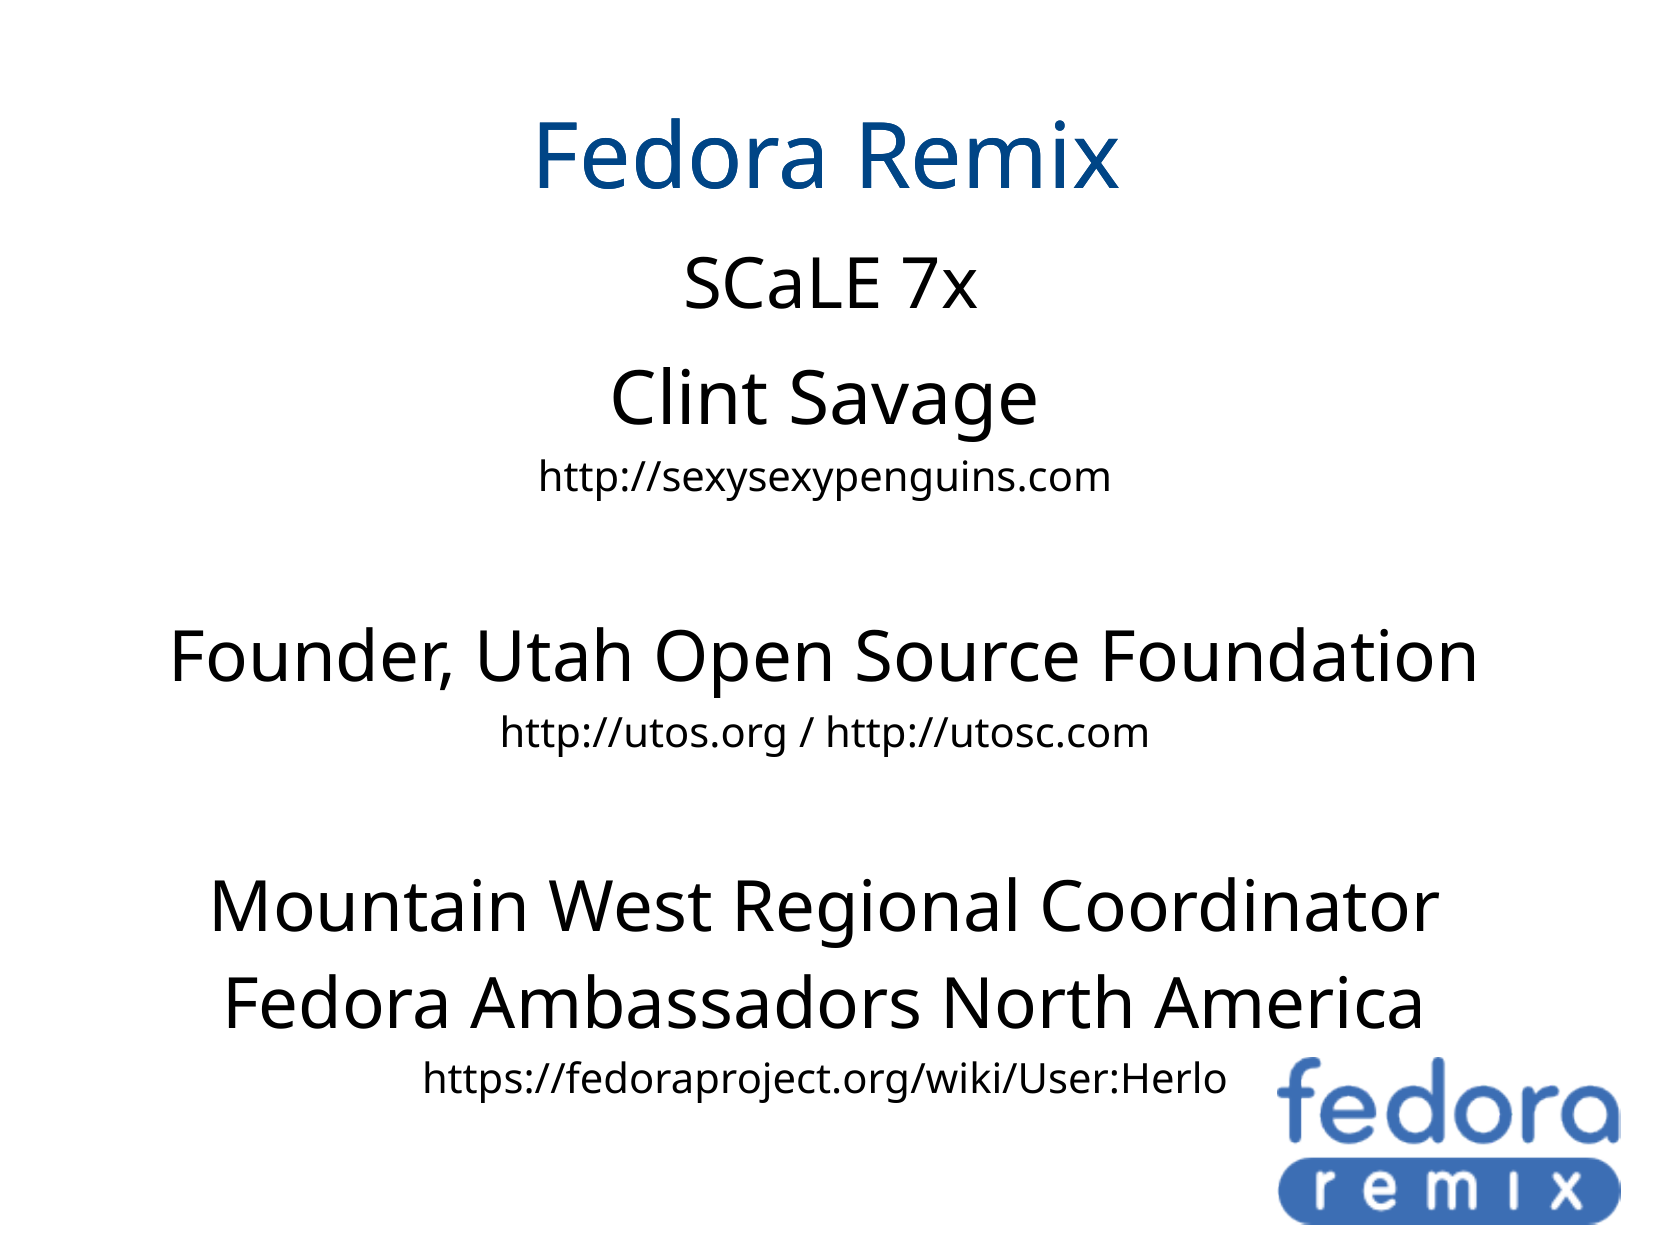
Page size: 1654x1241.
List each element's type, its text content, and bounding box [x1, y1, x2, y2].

subtitle SCaLE 7x [87, 225, 1576, 338]
title Fedora Remix [82, 49, 1571, 257]
title Clint Savage http://sexysexypenguins.com Founder, Utah Open Source Foundation http://utos.org / http://utosc.com Mountain West Regional Coordinator Fedora Ambassadors North America https://fedoraproject.org/wiki/User:Herlo [37, 412, 1613, 1038]
picture [1277, 1057, 1621, 1225]
